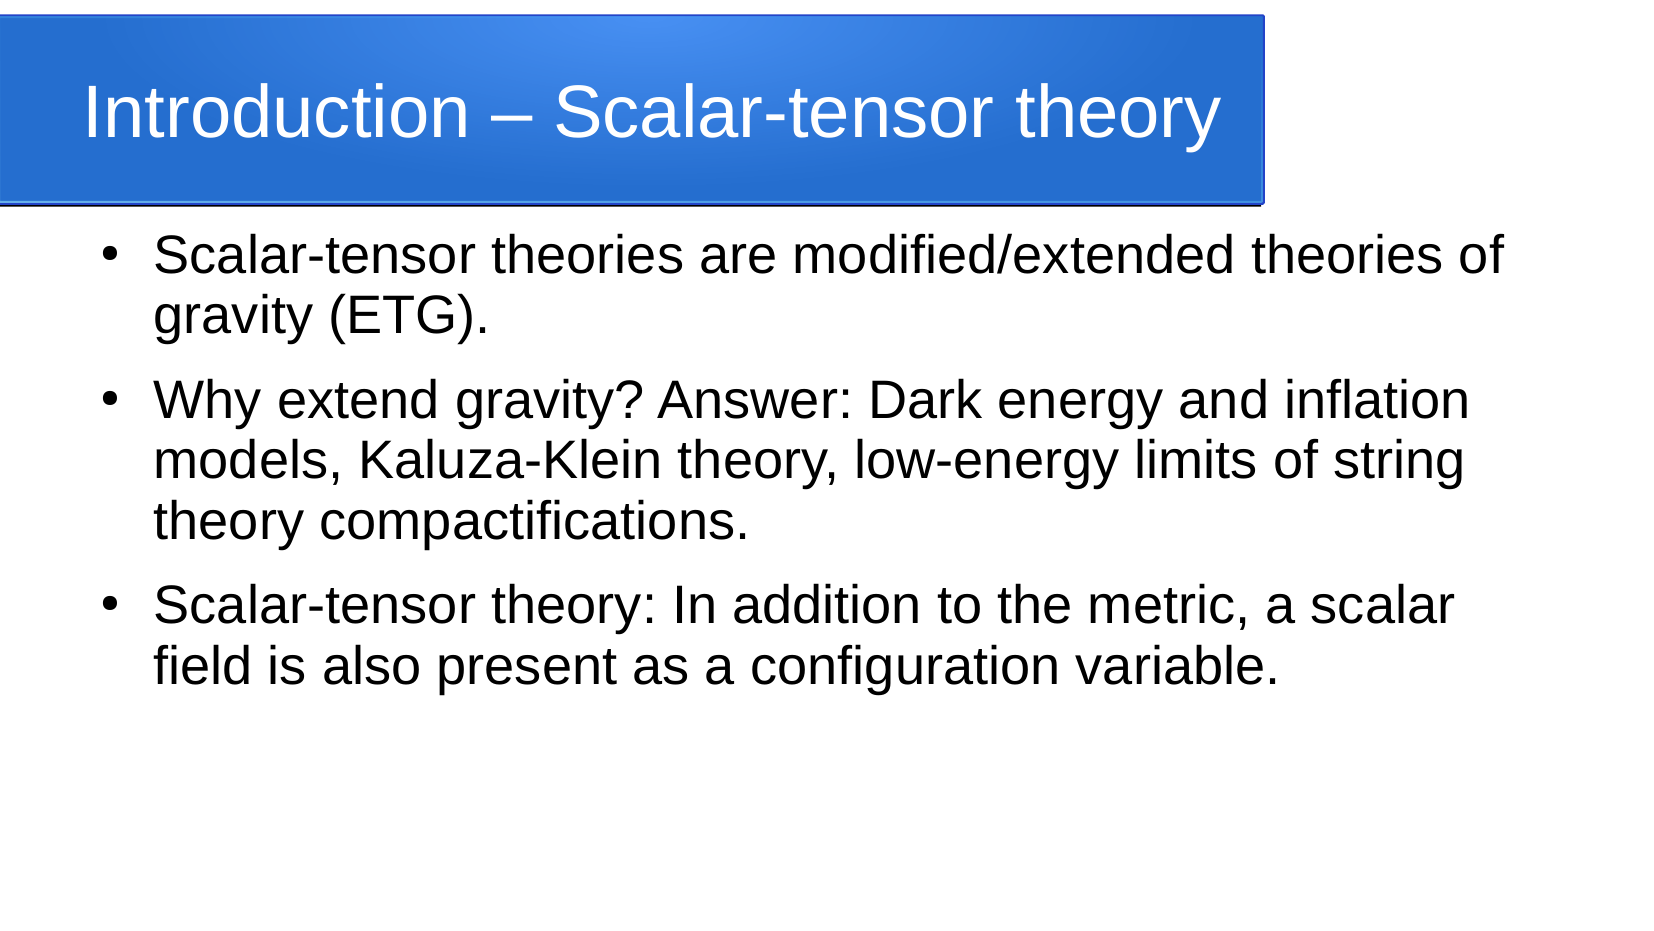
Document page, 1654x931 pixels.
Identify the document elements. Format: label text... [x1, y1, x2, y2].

title Introduction – Scalar-tensor theory [82, 35, 1235, 189]
list Scalar-tensor theories are modified/extended theories of gravity (ETG). Why extend gravity? Answer: Dark energy and inflation models, Kaluza-Klein theory, low-energy limits of string theory compactifications. Scalar-tensor theory: In addition to the metric, a scalar field is also present as a configuration variable. [82, 224, 1571, 764]
